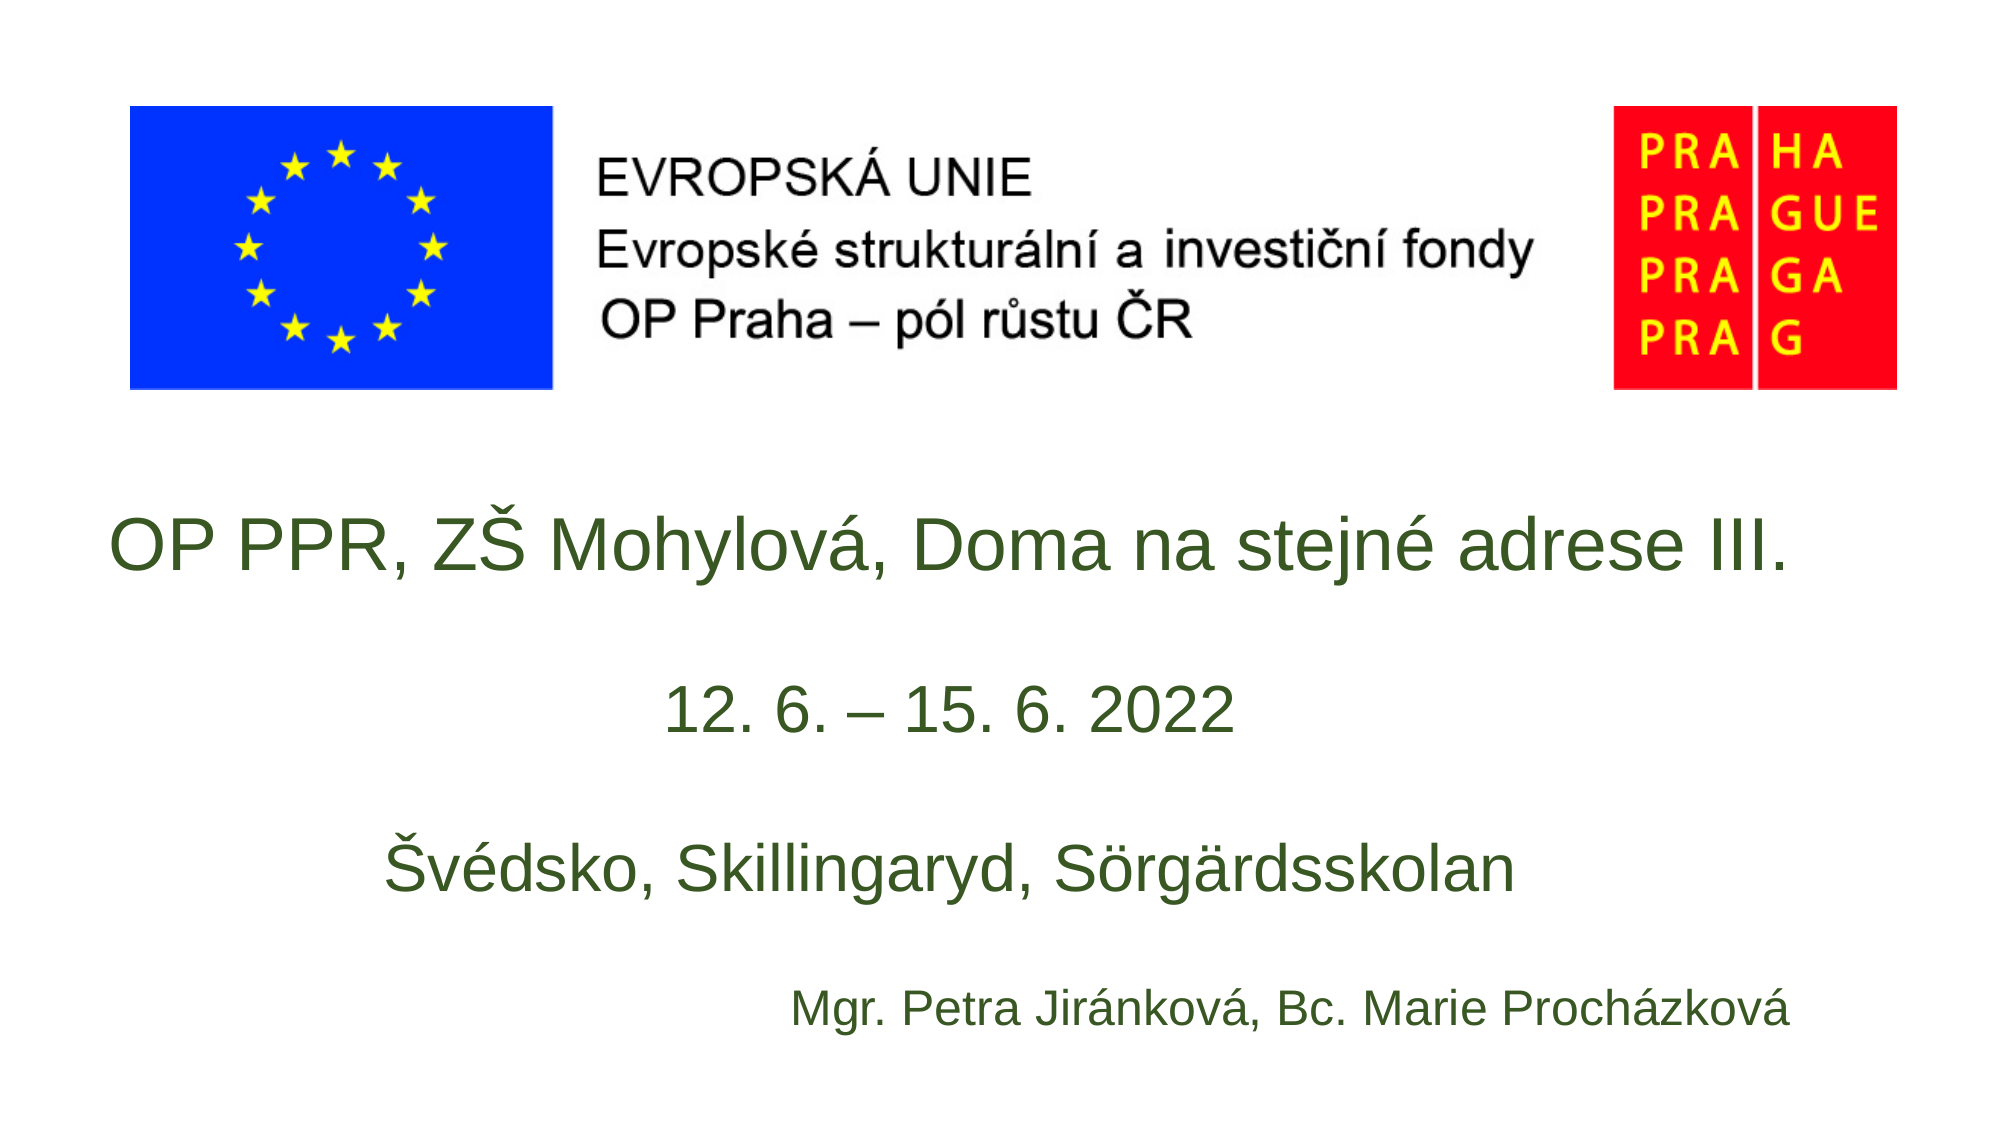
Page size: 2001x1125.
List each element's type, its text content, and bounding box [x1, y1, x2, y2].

picture [130, 106, 1897, 390]
text_box OP PPR, ZŠ Mohylová, Doma na stejné adrese III. 12. 6. – 15. 6. 2022 Švédsko, Skillingaryd, Sörgärdsskolan Mgr. Petra Jiránková, Bc. Marie Procházková [93, 487, 1951, 1094]
